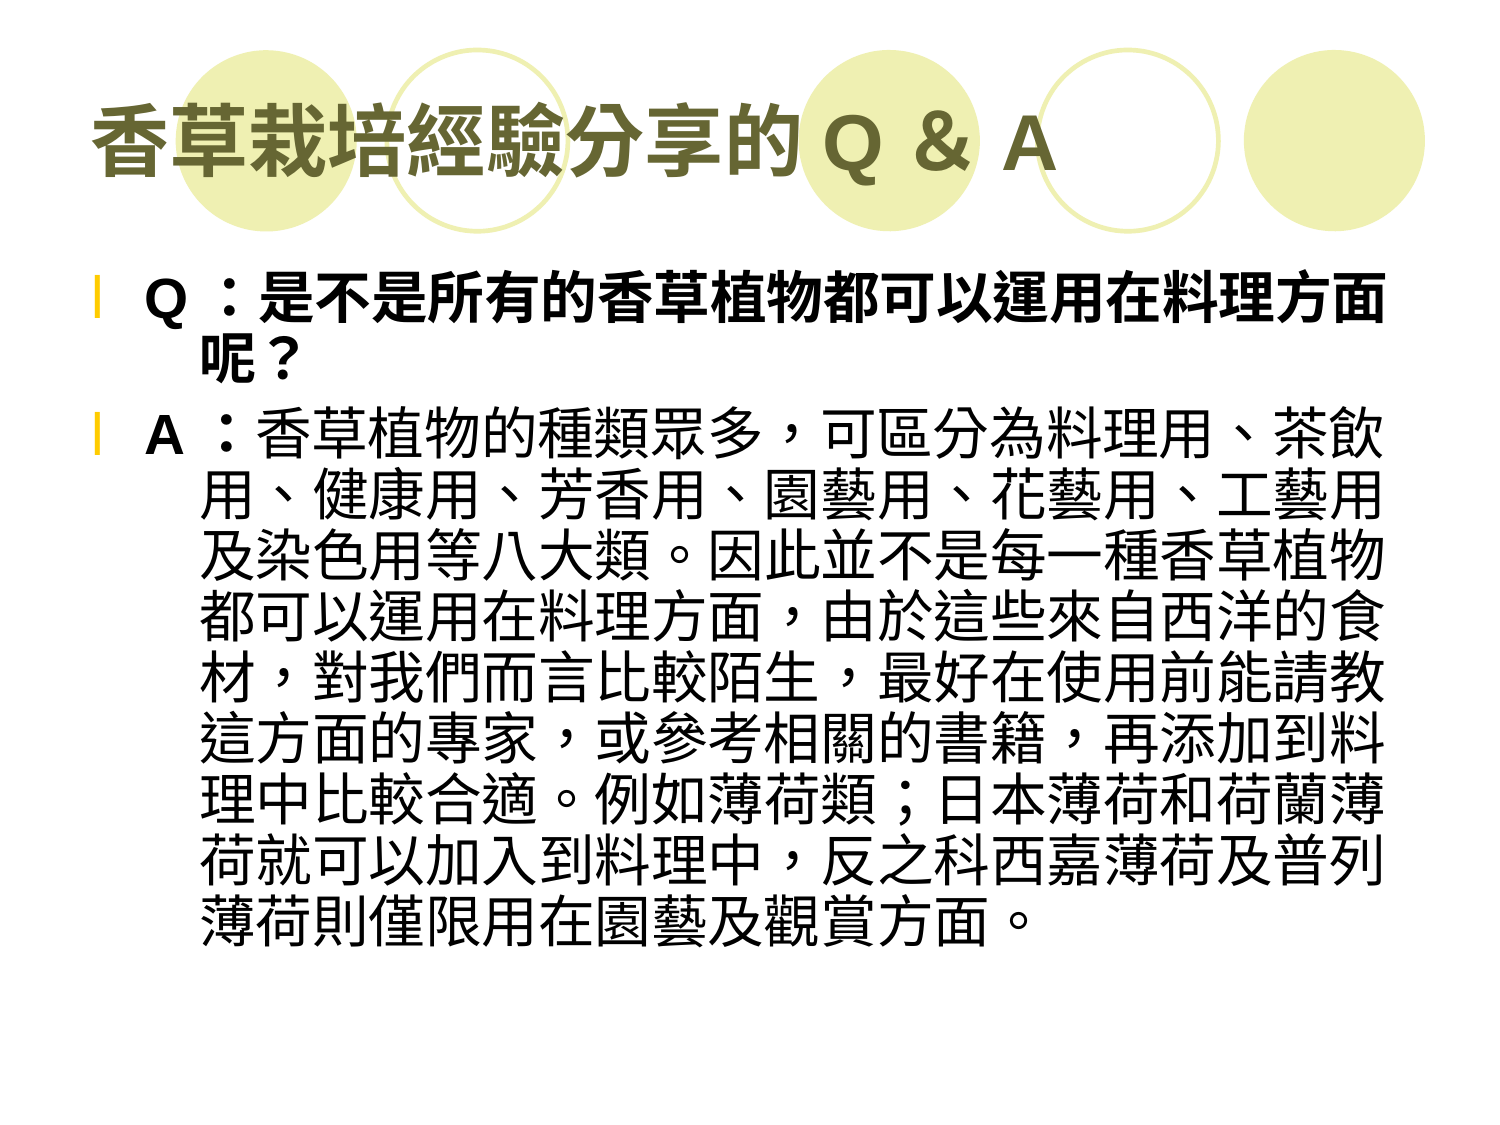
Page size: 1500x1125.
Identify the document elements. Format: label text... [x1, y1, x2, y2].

title 香草栽培經驗分享的Q＆A [75, 45, 1426, 233]
list Q：是不是所有的香草植物都可以運用在料理方面呢？ A：香草植物的種類眾多，可區分為料理用、茶飲用、健康用、芳香用、園藝用、花藝用、工藝用及染色用等八大類。因此並不是每一種香草植物都可以運用在料理方面，由於這些來自西洋的食材，對我們而言比較陌生，最好在使用前能請教這方面的專家，或參考相關的書籍，再添加到料理中比較合適。例如薄荷類；日本薄荷和荷蘭薄荷就可以加入到料理中，反之科西嘉薄荷及普列薄荷則僅限用在園藝及觀賞方面。 [75, 262, 1426, 1006]
